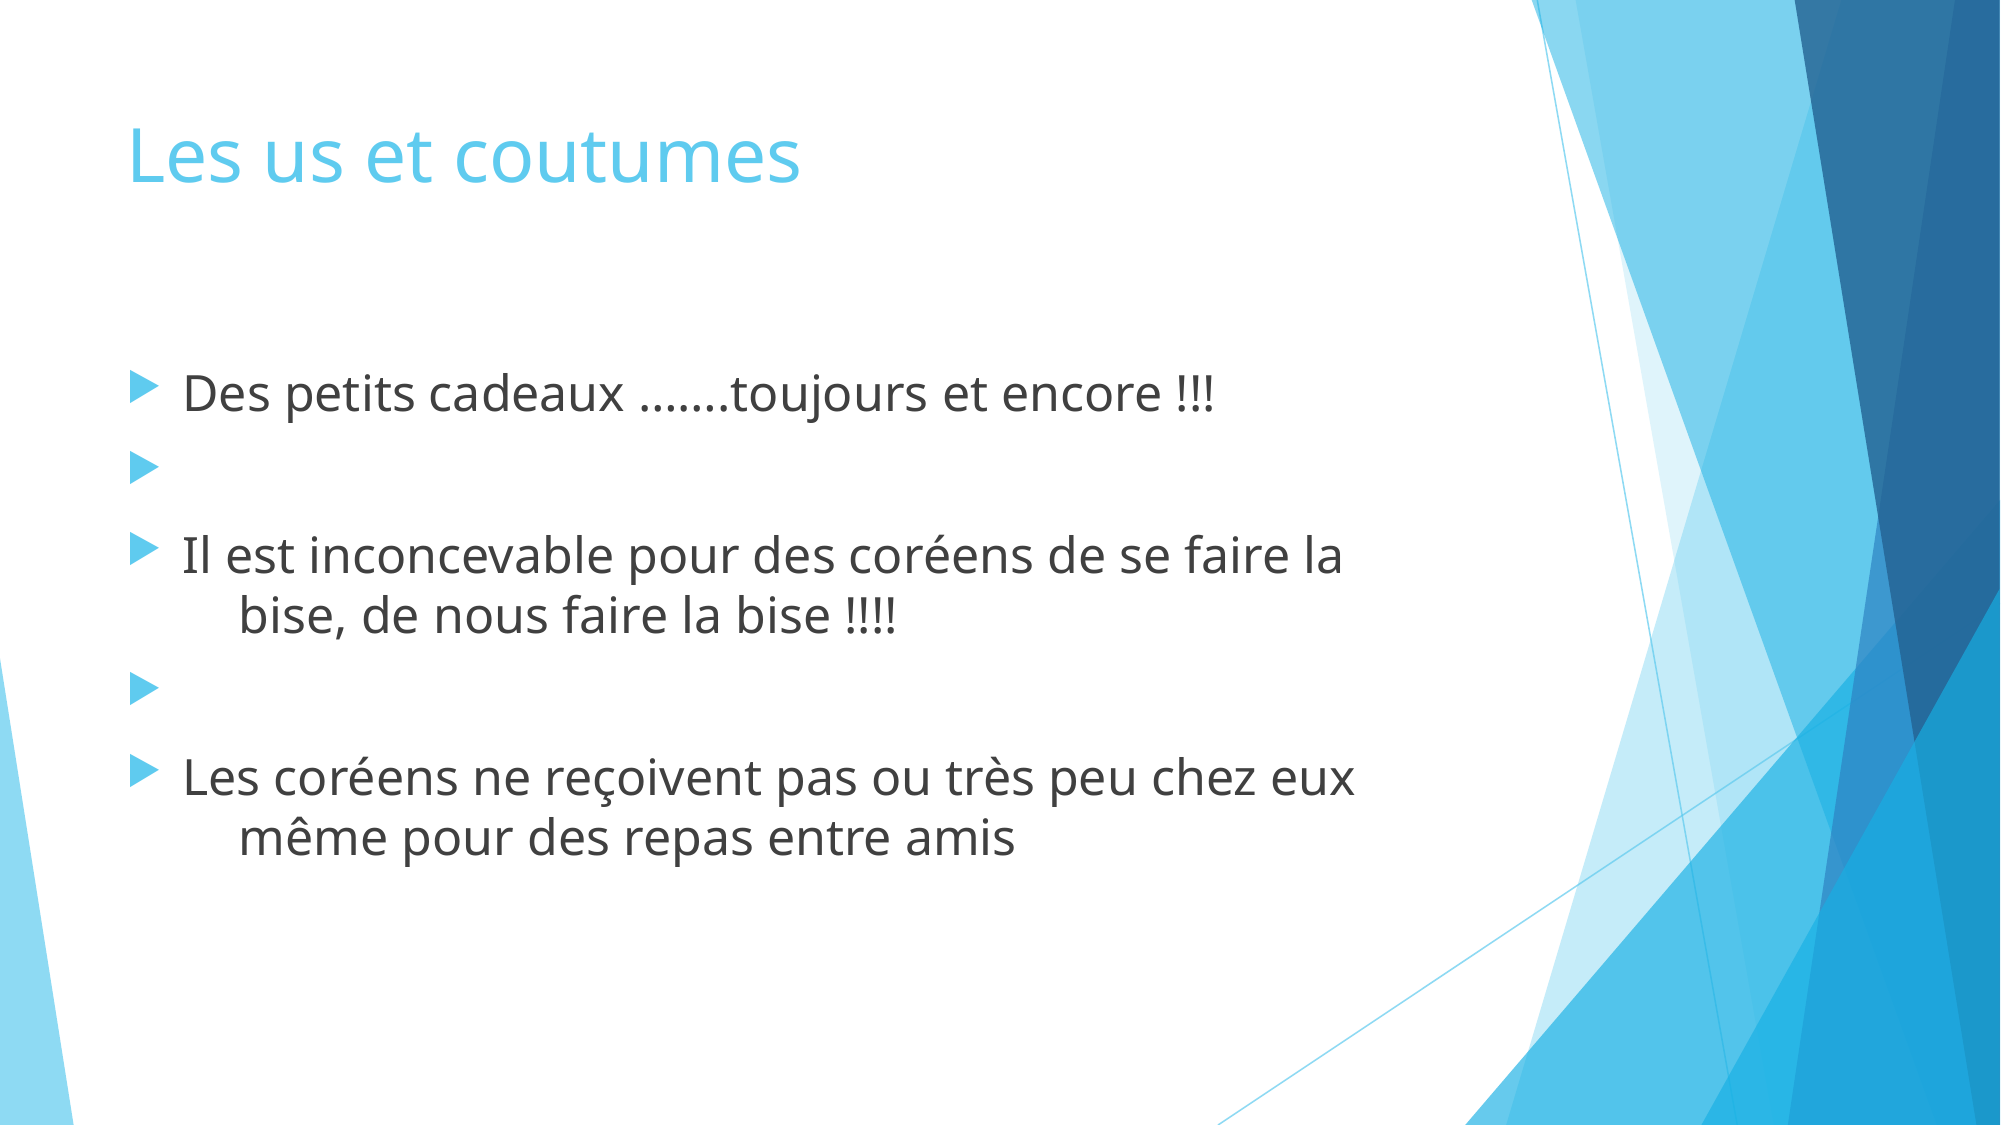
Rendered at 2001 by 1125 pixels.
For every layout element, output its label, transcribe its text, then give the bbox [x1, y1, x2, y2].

title Les us et coutumes [111, 99, 1522, 317]
list Des petits cadeaux …….toujours et encore !!! Il est inconcevable pour des coréens de se faire la bise, de nous faire la bise !!!! Les coréens ne reçoivent pas ou très peu chez eux même pour des repas entre amis [111, 354, 1410, 992]
